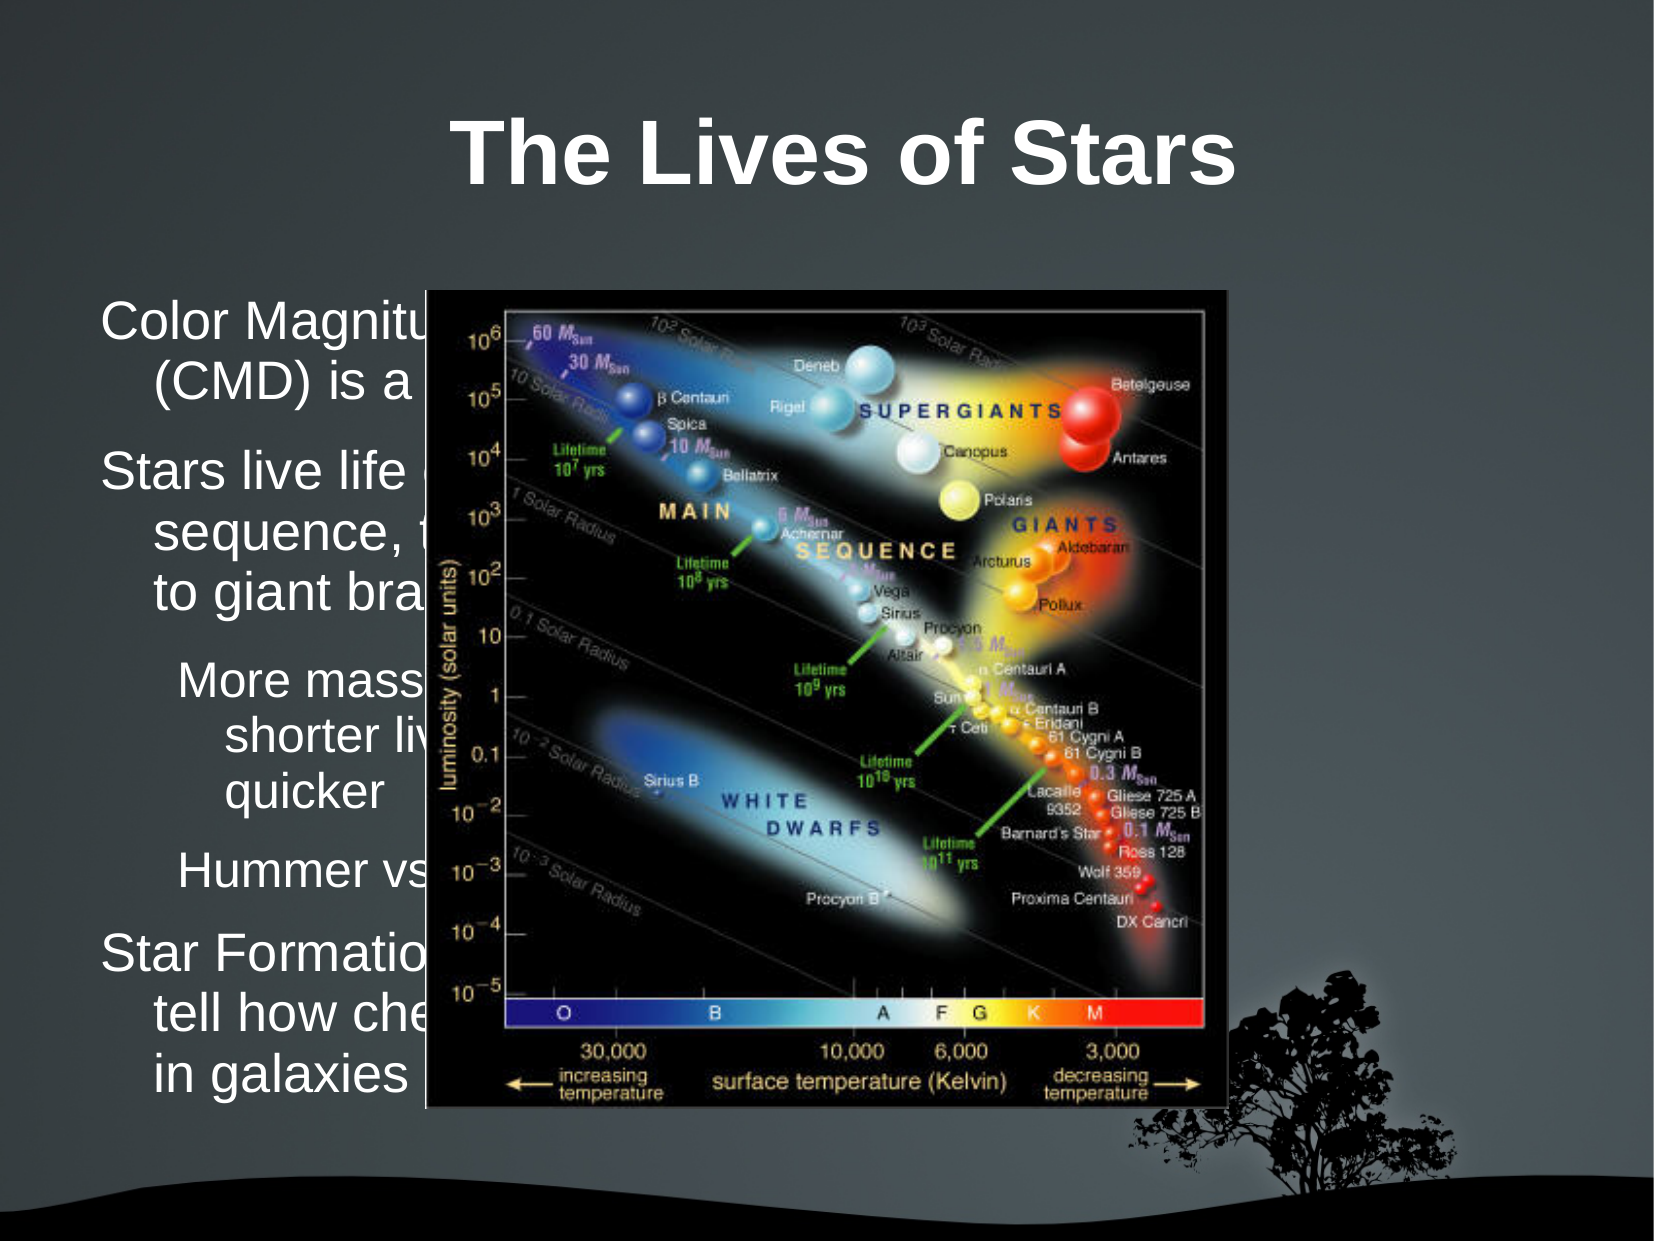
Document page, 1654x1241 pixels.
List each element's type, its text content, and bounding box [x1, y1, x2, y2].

picture [0, 0, 1654, 1241]
title The Lives of Stars [82, 49, 1571, 257]
list Color Magnitude Diagram (CMD) is a “fossil record” Stars live life on main sequence, then evolve off to giant branches as age More massive stars lead shorter lives, evolve much quicker Hummer vs. Volkswagen Star Formation Histories can tell how chemicals evolved in galaxies [82, 290, 425, 1109]
